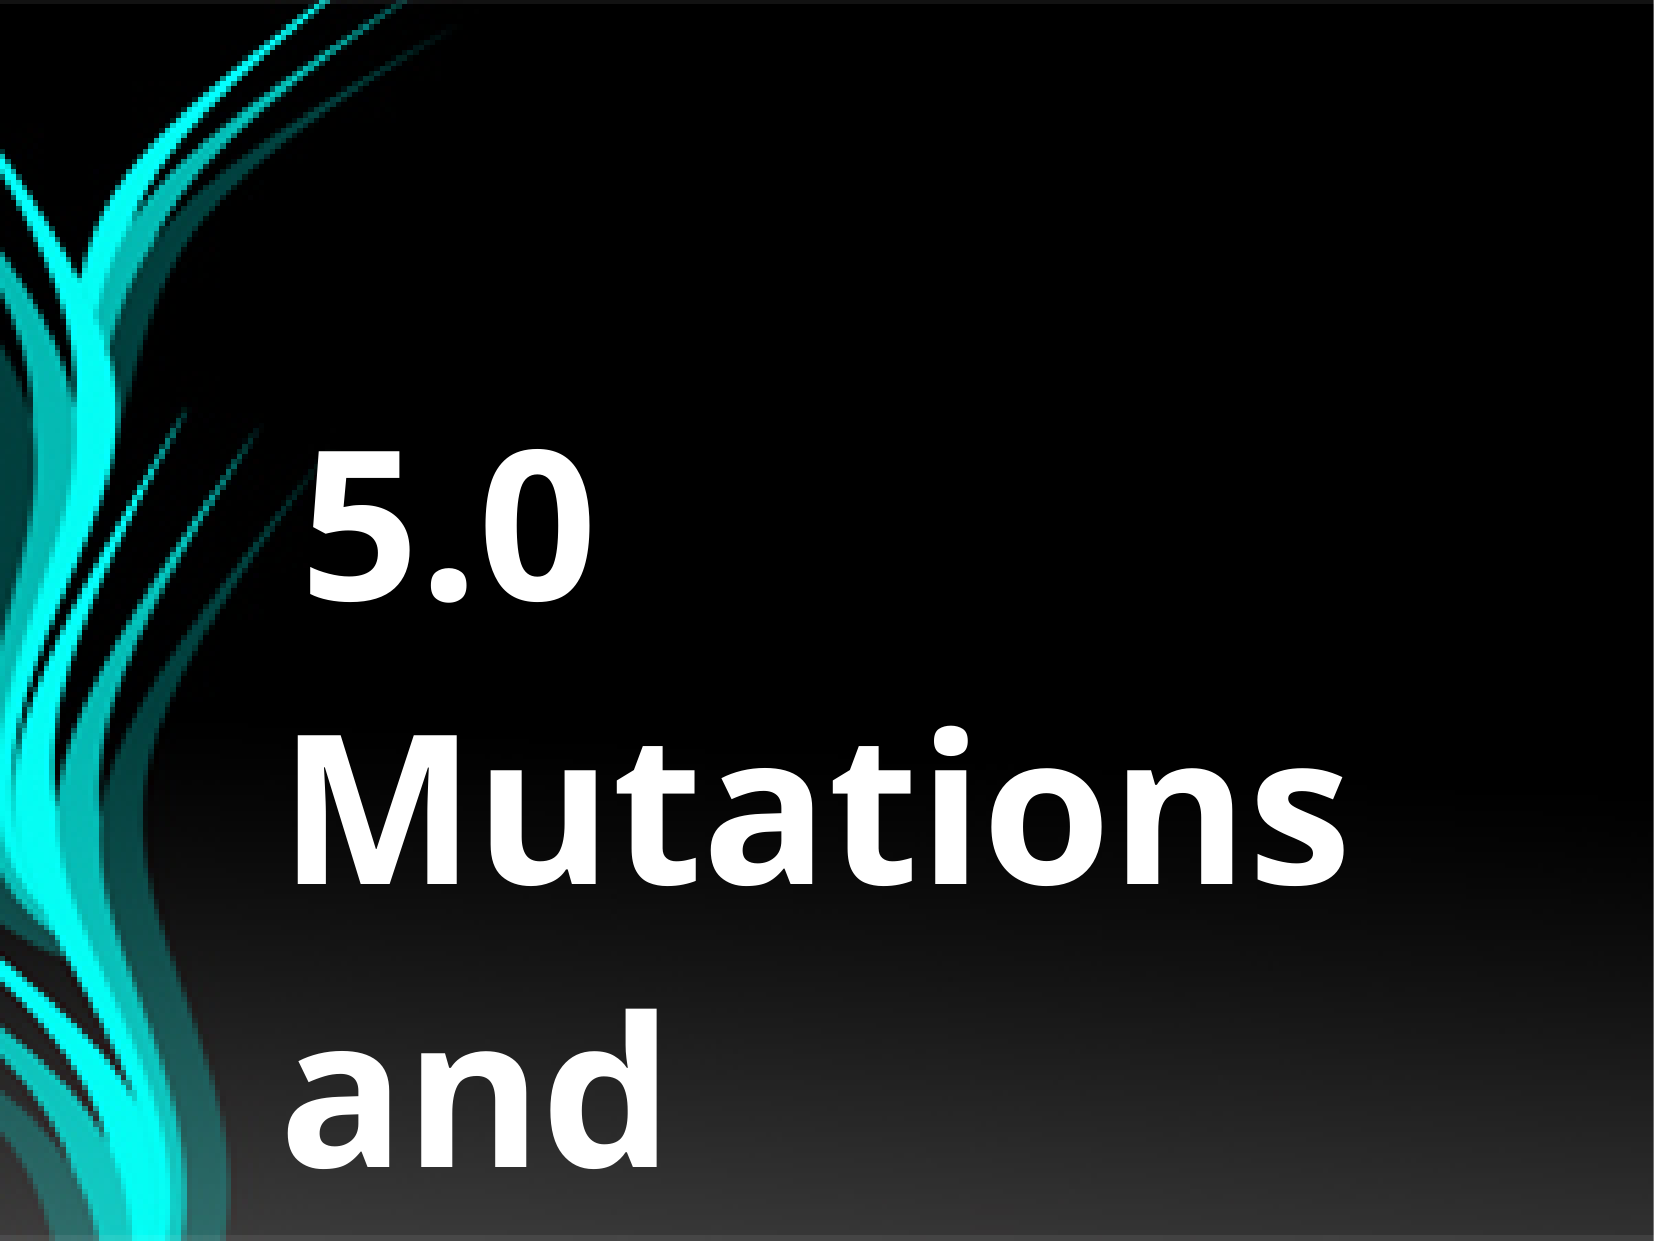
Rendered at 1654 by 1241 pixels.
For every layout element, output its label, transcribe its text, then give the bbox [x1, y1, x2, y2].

list 5.0 Mutations and Evolution [208, 378, 1654, 1241]
picture [0, 0, 1654, 1241]
